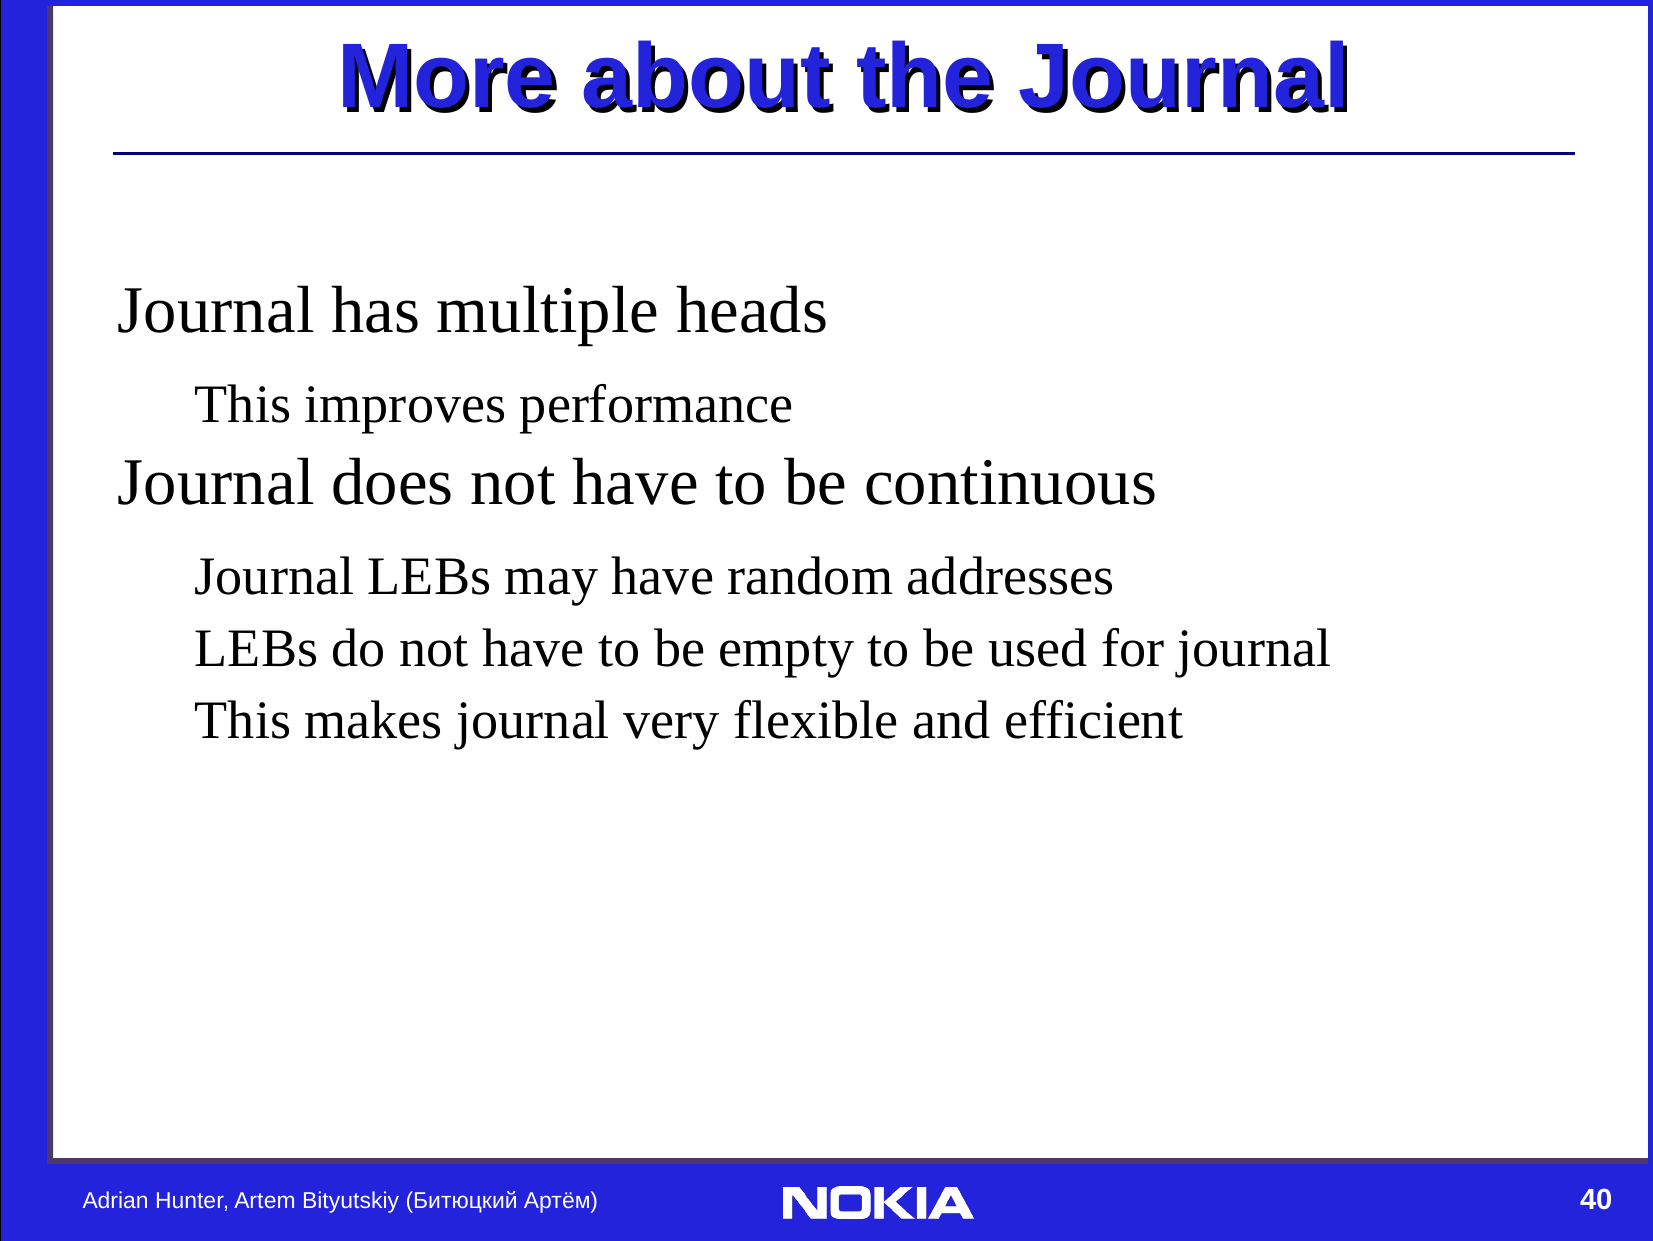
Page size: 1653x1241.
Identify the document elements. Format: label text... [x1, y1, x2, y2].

title More about the Journal [100, 2, 1588, 151]
picture [783, 1186, 974, 1219]
list Journal has multiple heads This improves performance Journal does not have to be continuous Journal LEBs may have random addresses LEBs do not have to be empty to be used for journal This makes journal very flexible and efficient [100, 272, 1588, 786]
